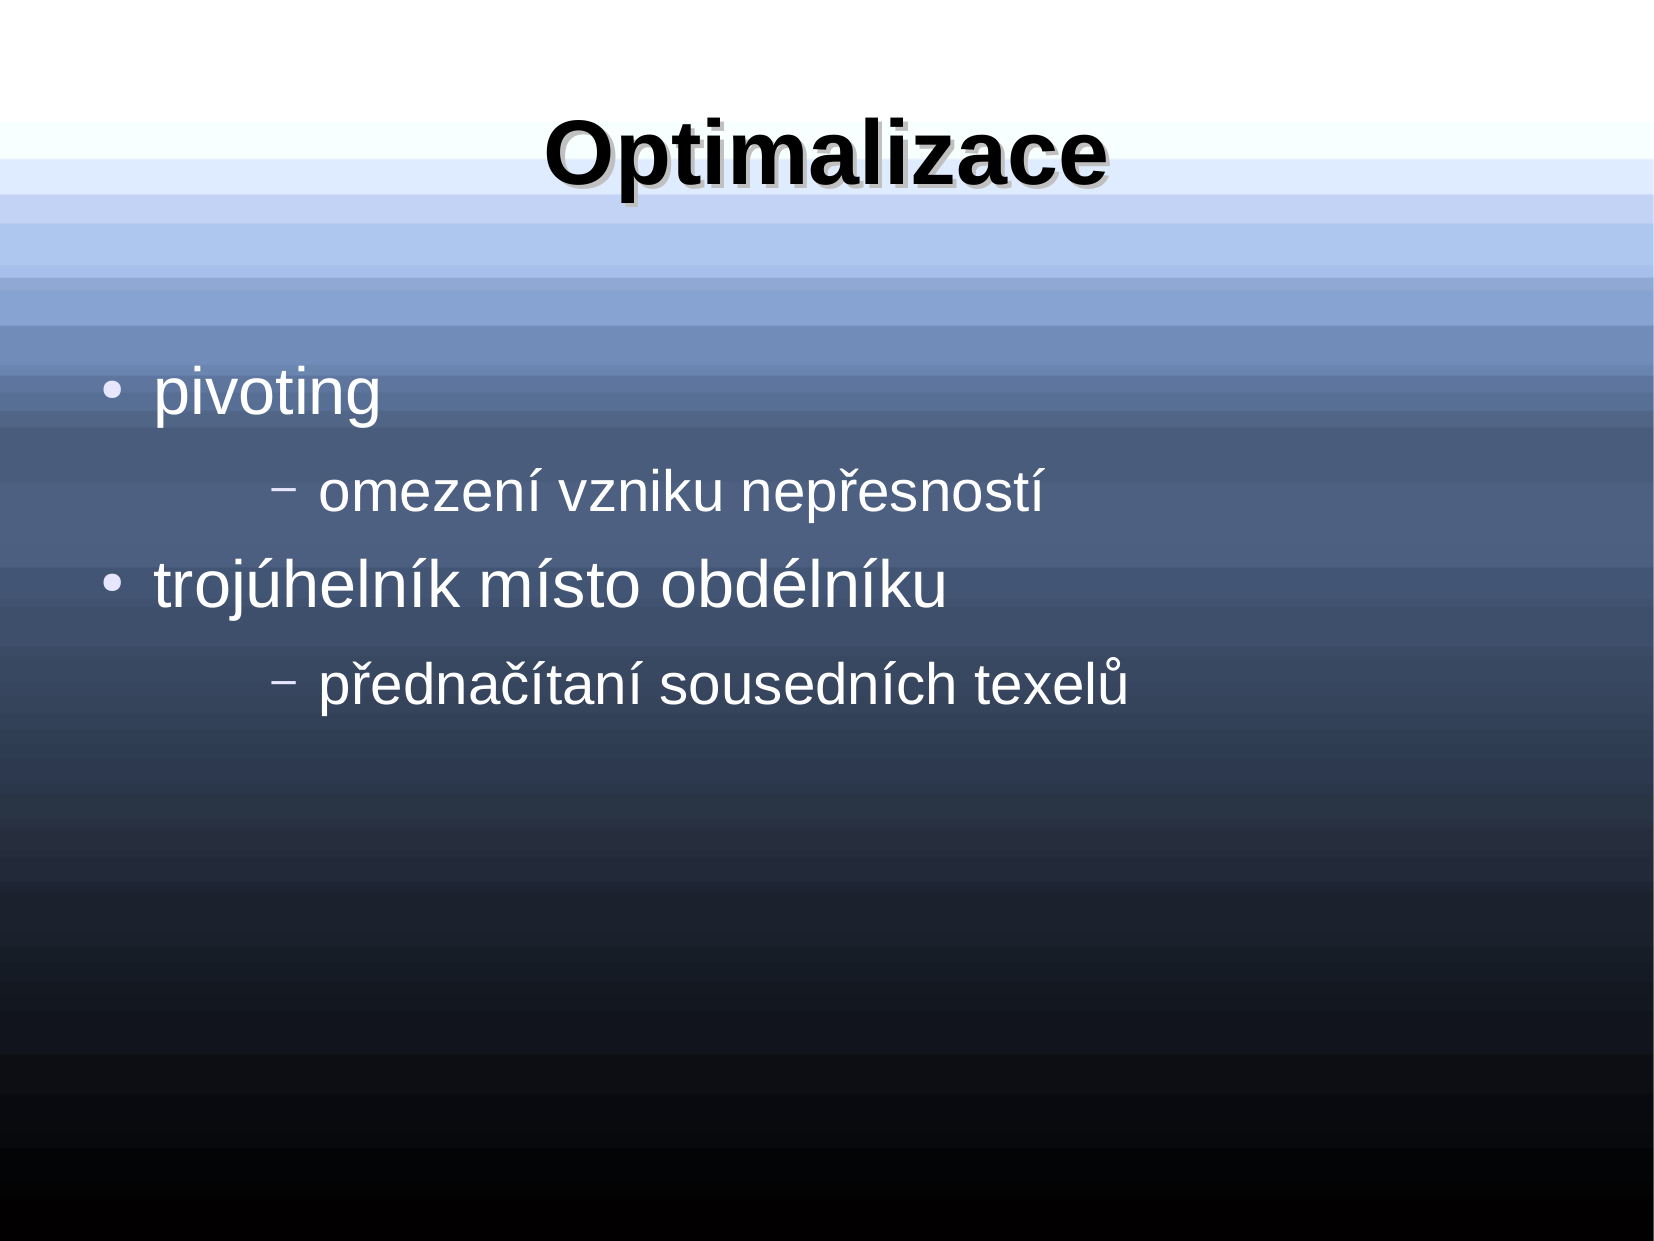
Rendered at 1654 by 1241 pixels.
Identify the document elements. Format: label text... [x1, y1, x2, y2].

list pivoting omezení vzniku nepřesností trojúhelník místo obdélníku přednačítaní sousedních texelů [82, 354, 1571, 1094]
picture [0, 0, 1654, 1241]
title Optimalizace [82, 49, 1571, 257]
